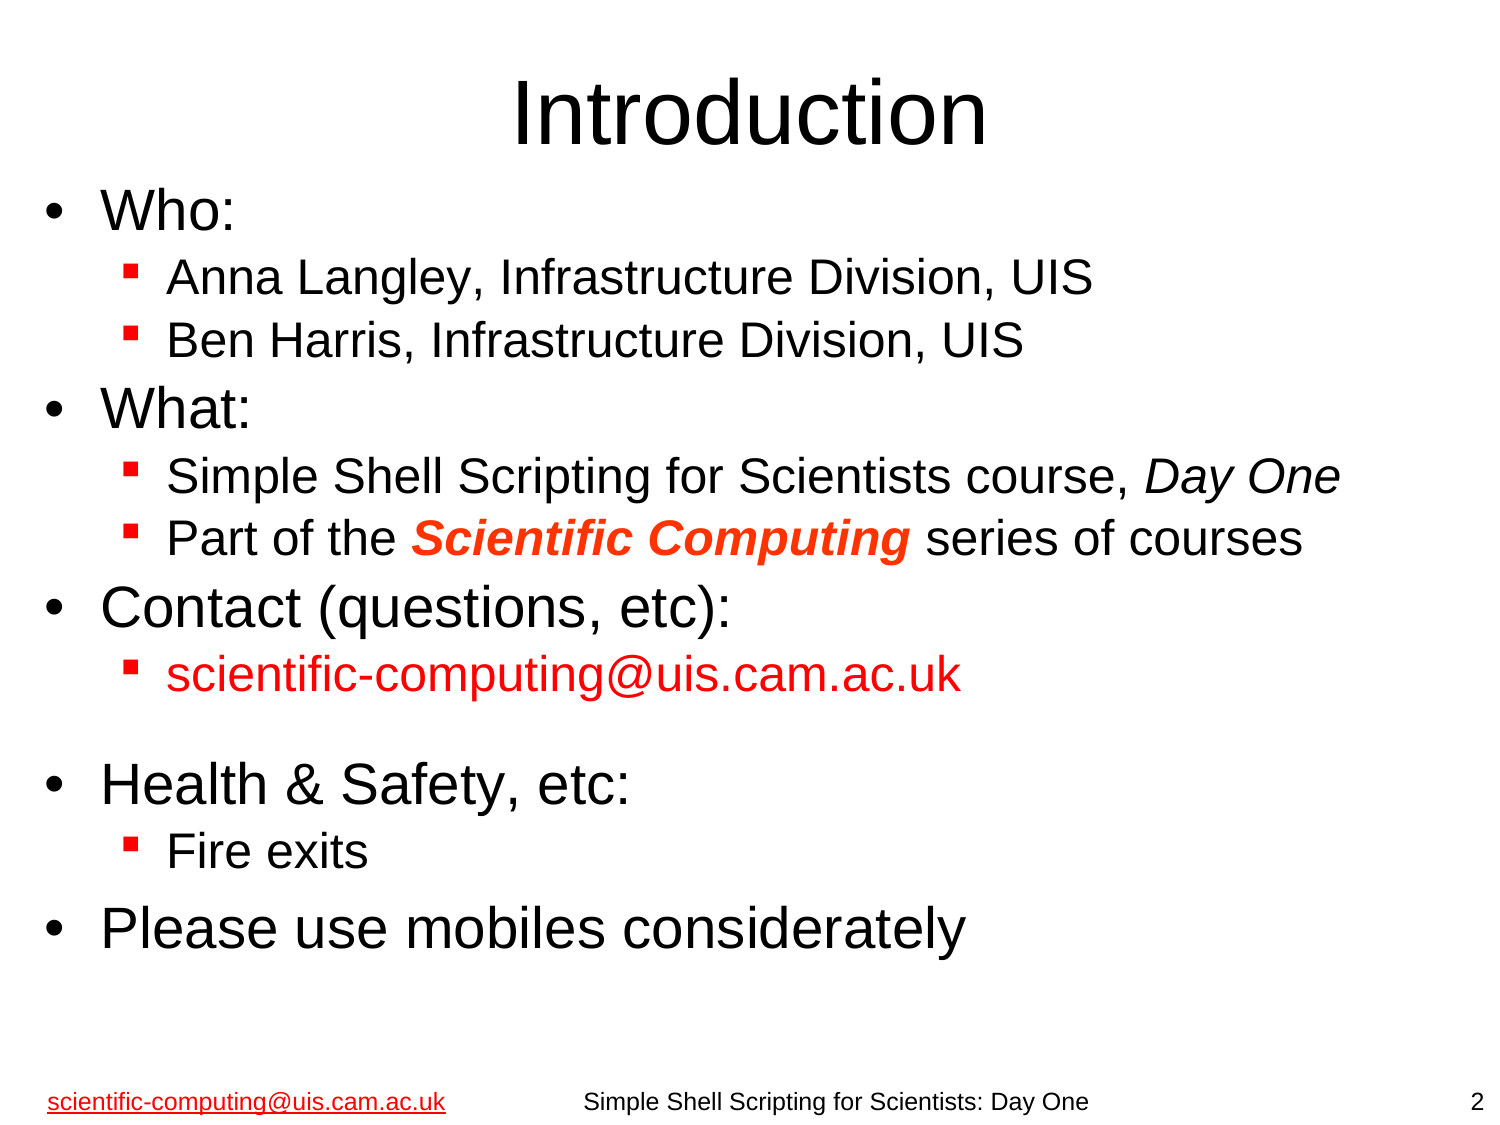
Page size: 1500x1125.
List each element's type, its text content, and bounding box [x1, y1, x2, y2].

list Who: Anna Langley, Infrastructure Division, UIS Ben Harris, Infrastructure Division, UIS What: Simple Shell Scripting for Scientists course, Day One Part of the Scientific Computing series of courses Contact (questions, etc): scientific-computing@uis.cam.ac.uk Health & Safety, etc: Fire exits Please use mobiles considerately [29, 176, 1471, 1078]
title Introduction [99, 50, 1401, 176]
